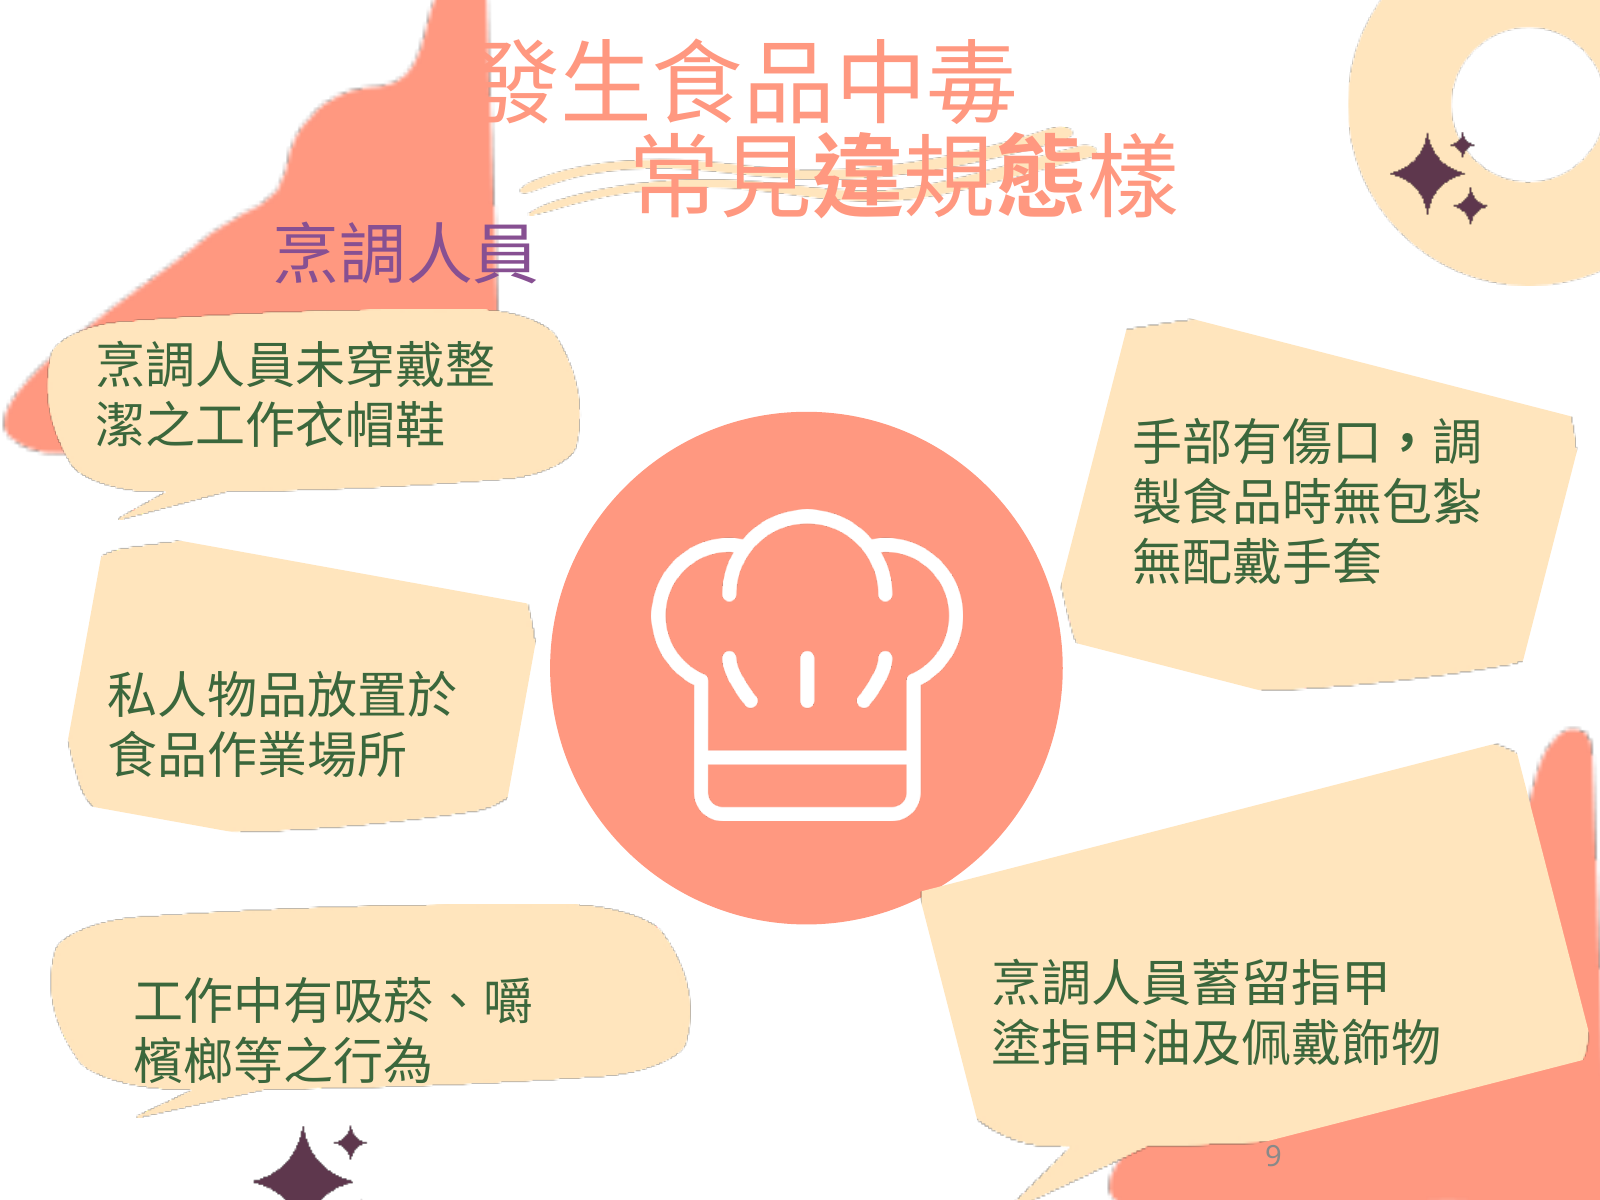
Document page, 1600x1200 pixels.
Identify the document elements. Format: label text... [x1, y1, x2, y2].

text_box 發生食品中毒 常見違規態樣 [453, 33, 1257, 239]
text_box 工作中有吸菸、嚼檳榔等之行為 [133, 969, 583, 1091]
picture [651, 509, 963, 821]
text_box [1348, 0, 1600, 286]
text_box 烹調人員未穿戴整潔之工作衣帽鞋 [95, 333, 537, 455]
text_box 手部有傷口，調製食品時無包紮無配戴手套 [1117, 402, 1540, 600]
text_box [251, 1125, 386, 1200]
text_box 烹調人員 [200, 221, 613, 294]
text_box [1540, 408, 1585, 595]
text_box [0, 0, 583, 520]
text_box 烹調人員蓄留指甲 塗指甲油及佩戴飾物 [991, 951, 1523, 1074]
text_box [48, 904, 694, 1118]
text_box [550, 303, 1600, 1200]
text_box [57, 527, 543, 880]
text_box 私人物品放置於食品作業場所 [107, 663, 485, 786]
